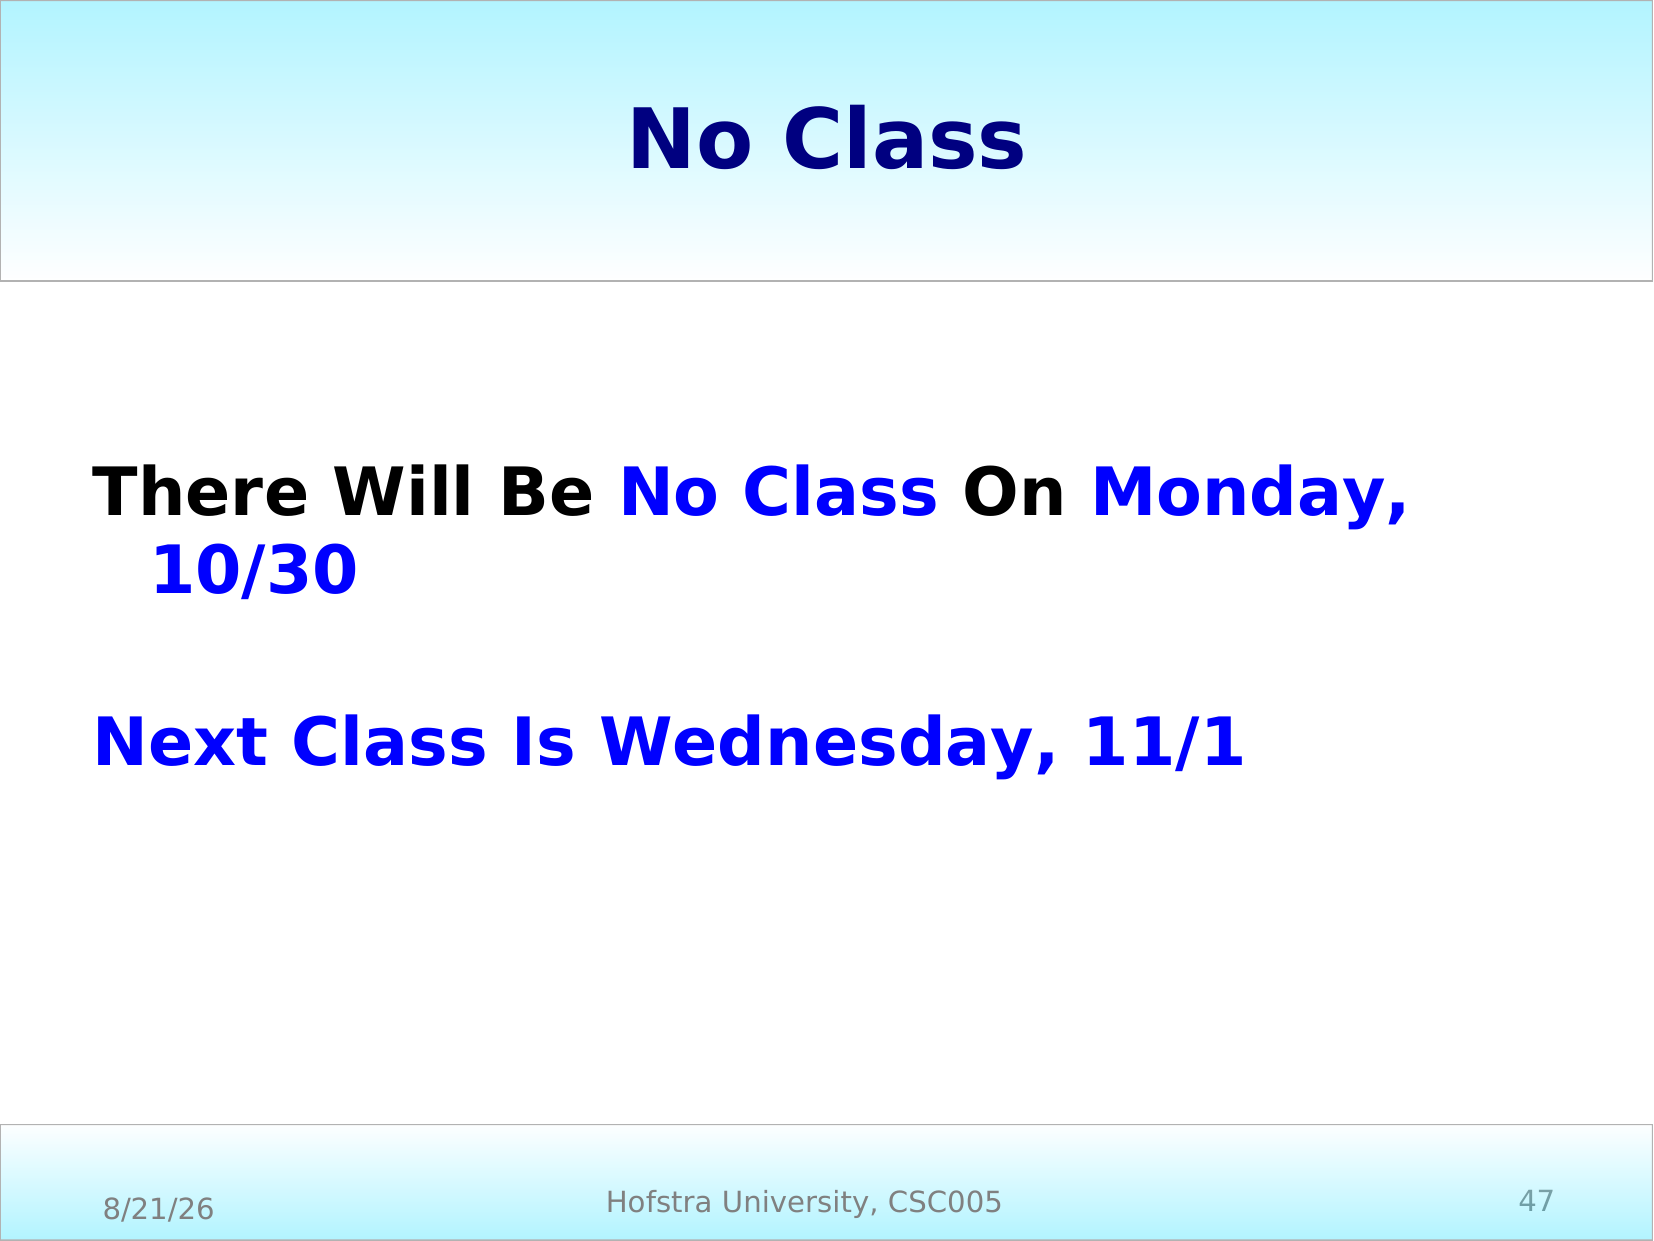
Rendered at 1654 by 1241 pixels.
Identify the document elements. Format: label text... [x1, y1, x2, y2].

list There Will Be No Class On Monday, 10/30 Next Class Is Wednesday, 11/1 [93, 453, 1481, 943]
title No Class [78, 10, 1576, 270]
